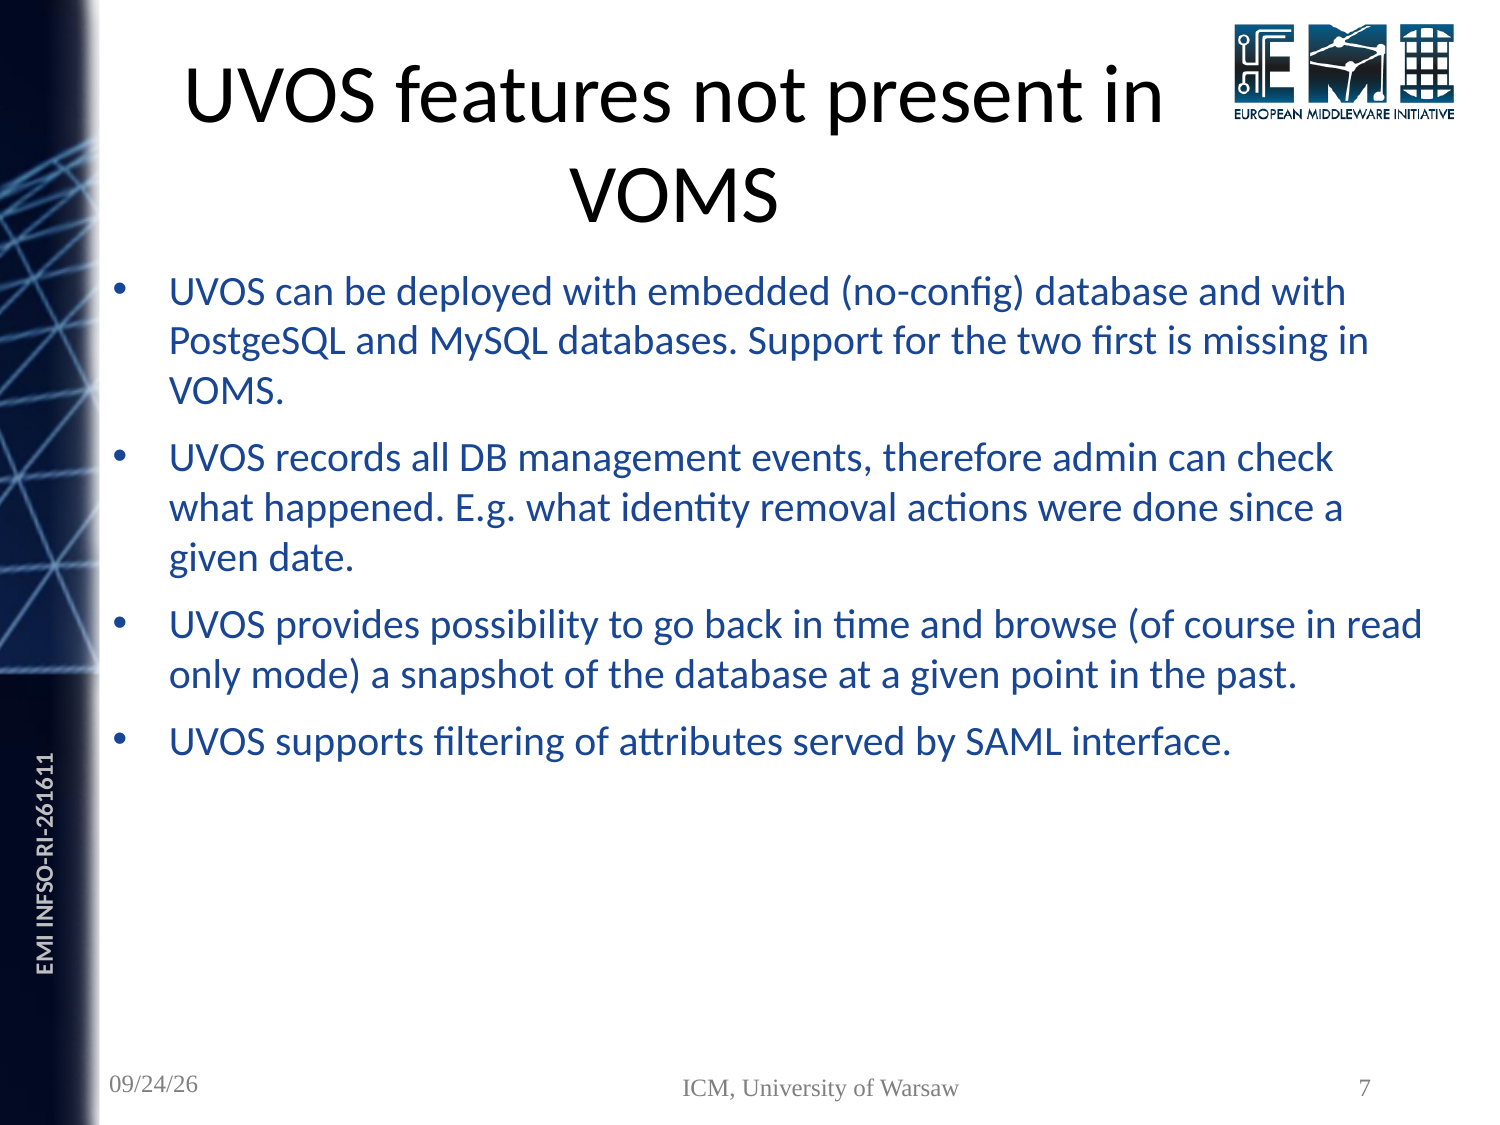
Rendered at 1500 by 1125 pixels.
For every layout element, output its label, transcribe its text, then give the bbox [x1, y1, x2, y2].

title UVOS features not present in VOMS [112, 38, 1238, 239]
picture [0, 0, 111, 1125]
picture [1185, 8, 1500, 140]
list UVOS can be deployed with embedded (no-config) database and with PostgeSQL and MySQL databases. Support for the two first is missing in VOMS. UVOS records all DB management events, therefore admin can check what happened. E.g. what identity removal actions were done since a given date. UVOS provides possibility to go back in time and browse (of course in read only mode) a snapshot of the database at a given point in the past. UVOS supports filtering of attributes served by SAML interface. [112, 263, 1425, 991]
